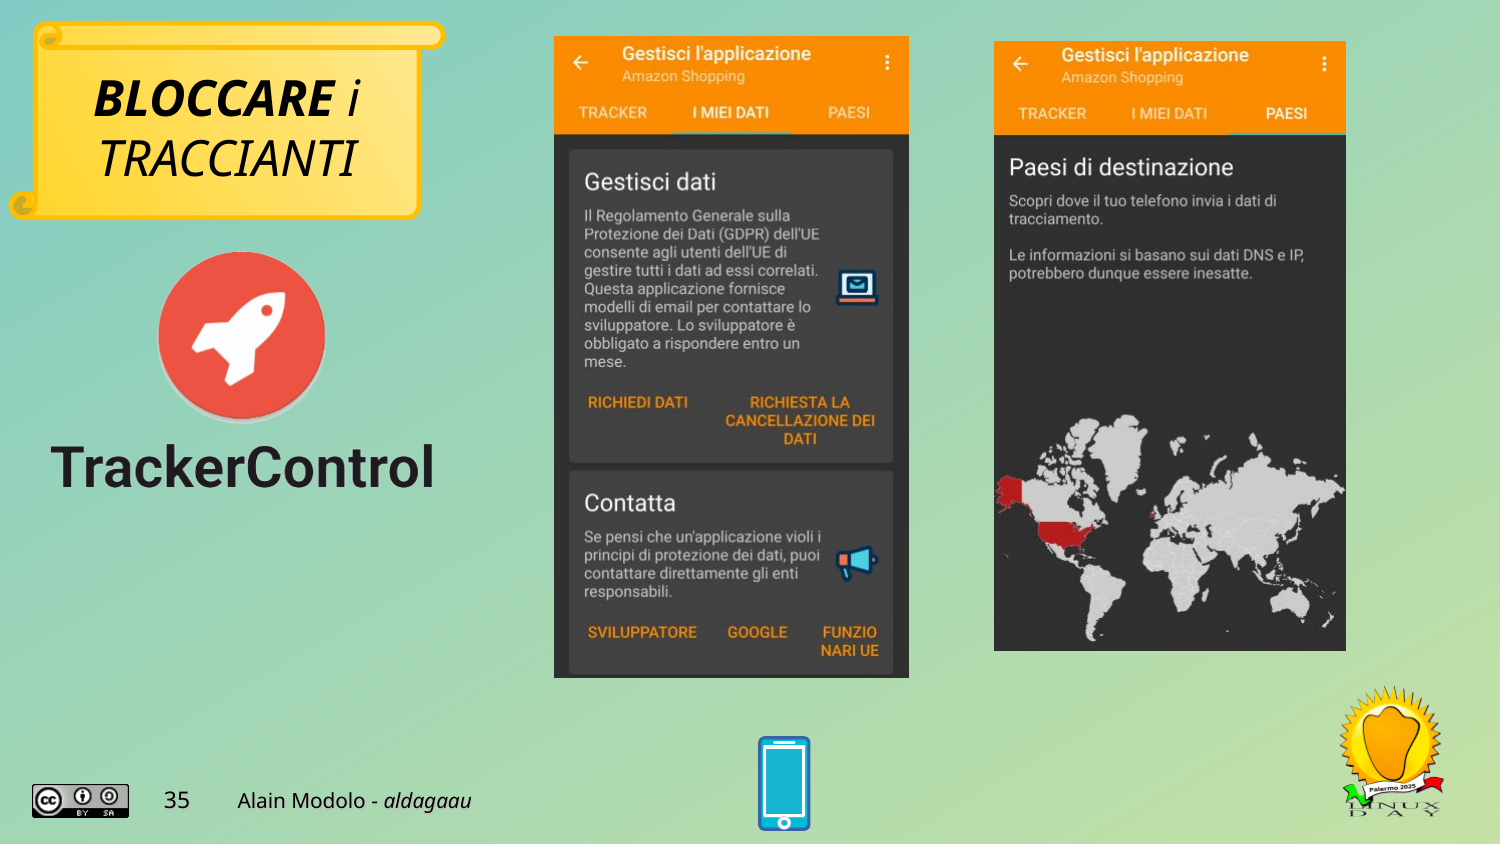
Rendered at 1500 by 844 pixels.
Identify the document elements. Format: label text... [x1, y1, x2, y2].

picture [1233, 670, 1500, 844]
picture [50, 251, 432, 488]
picture [32, 784, 129, 818]
text_box [759, 737, 809, 830]
picture [554, 36, 909, 678]
picture [994, 41, 1346, 651]
text_box BLOCCARE i TRACCIANTI [26, 23, 444, 218]
